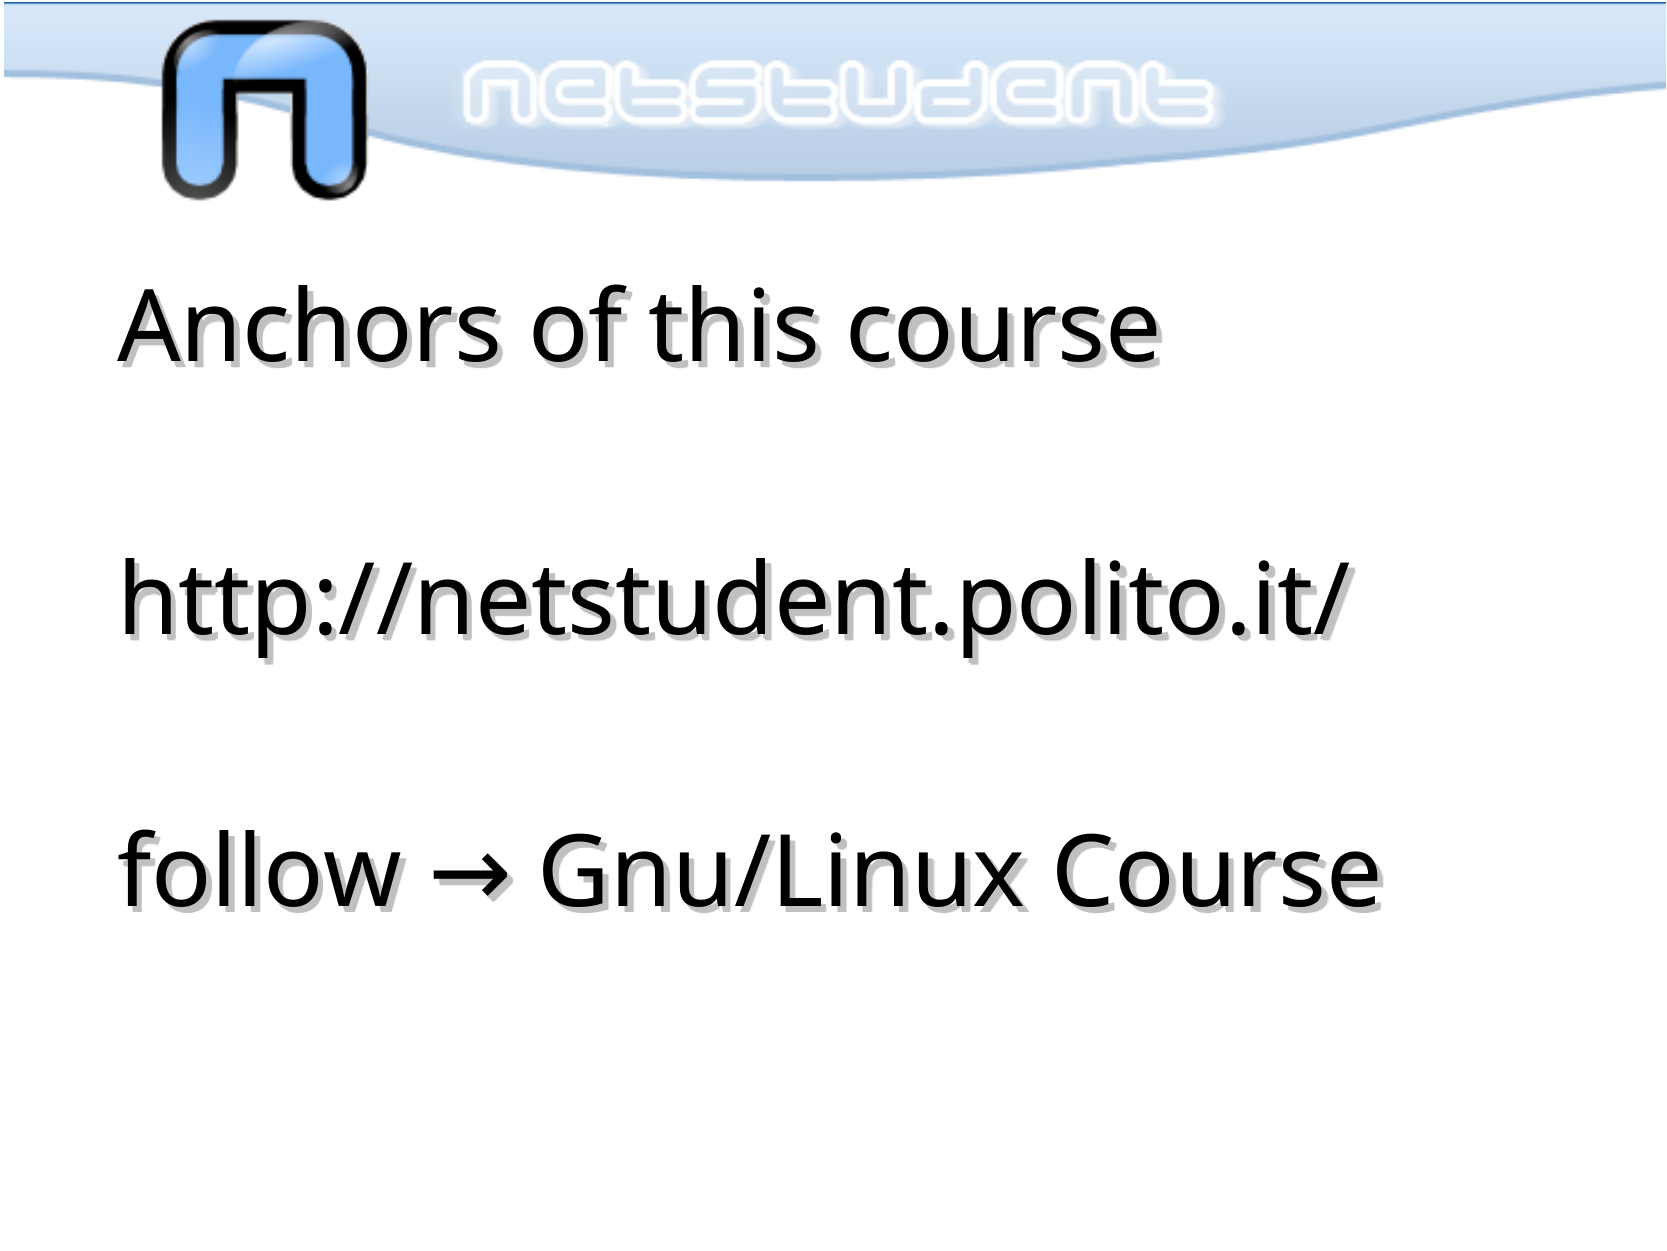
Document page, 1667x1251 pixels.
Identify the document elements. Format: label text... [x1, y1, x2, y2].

picture [0, 0, 1667, 1251]
title Anchors of this course http://netstudent.polito.it/ follow → Gnu/Linux Course [110, 189, 1530, 1103]
